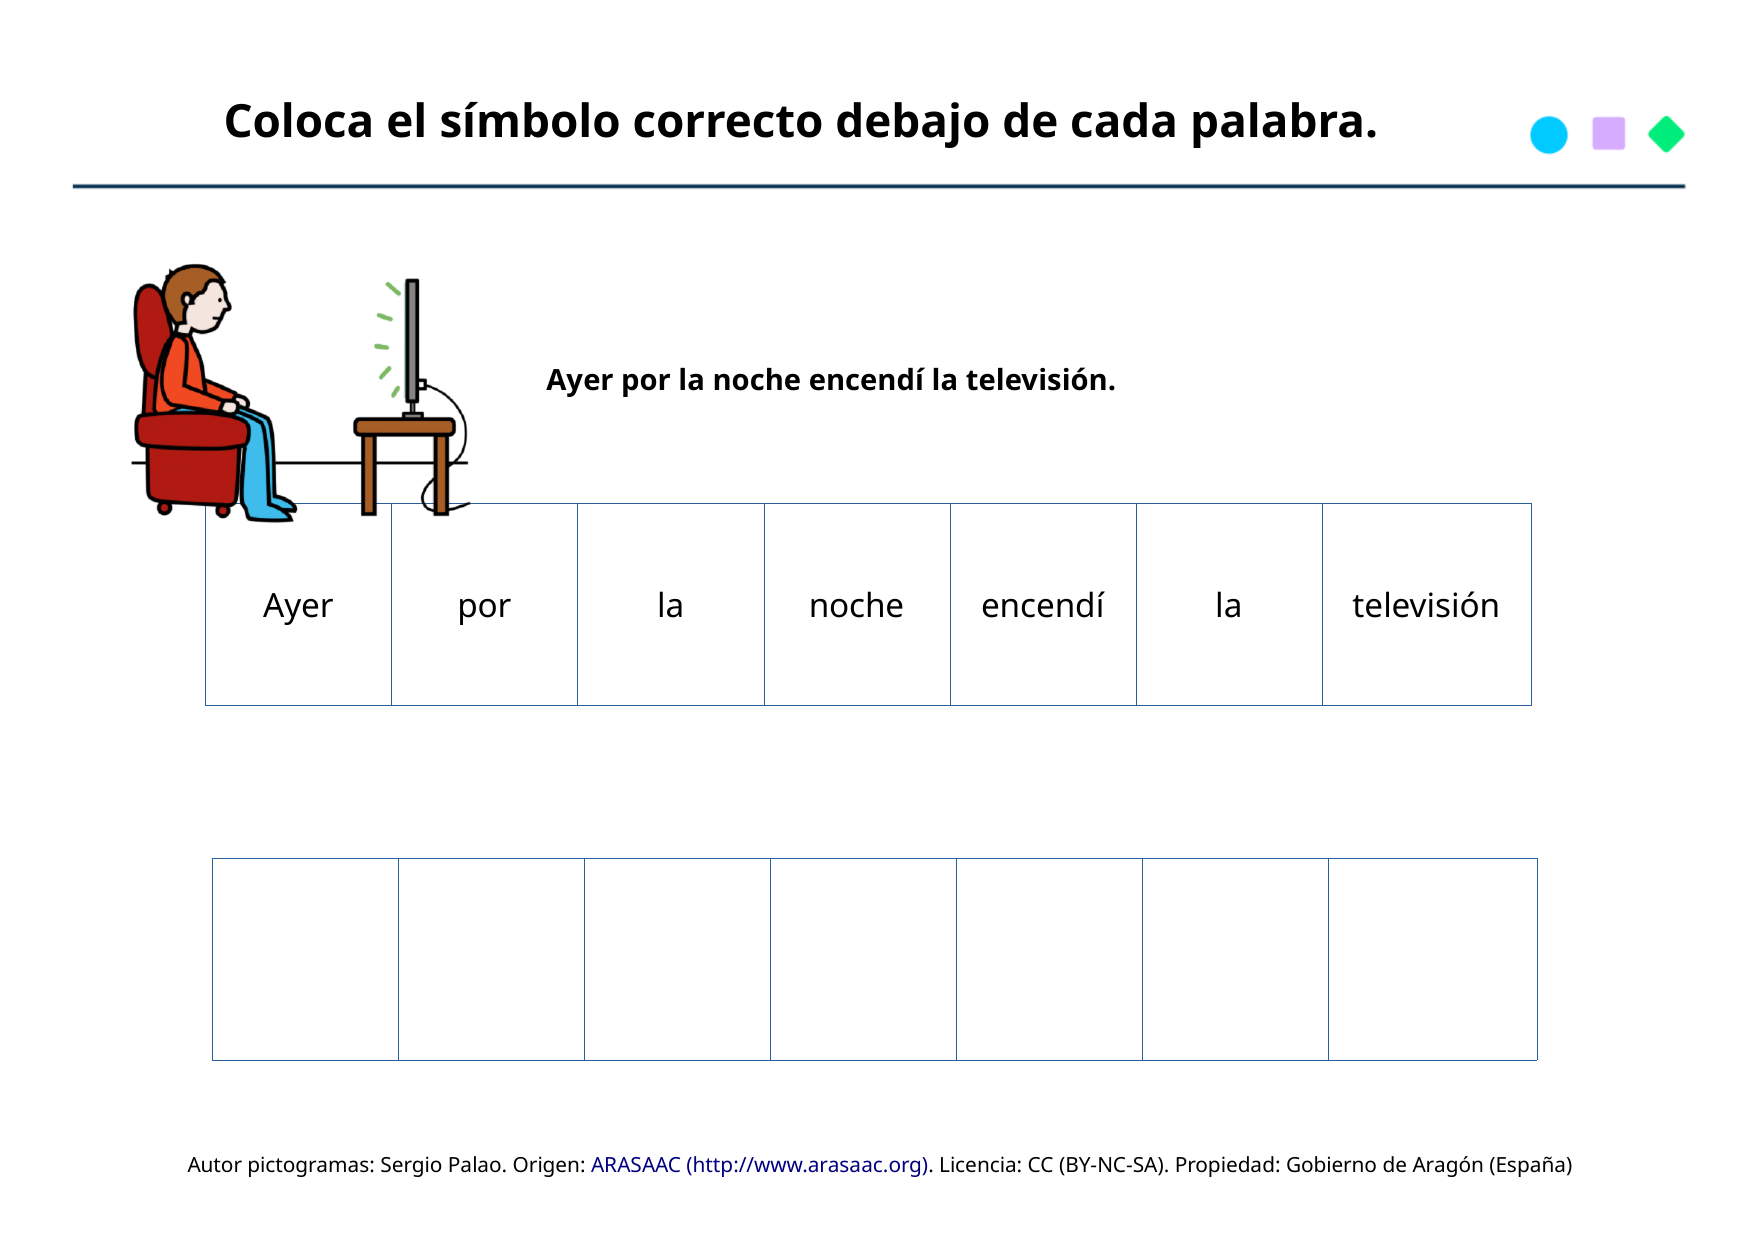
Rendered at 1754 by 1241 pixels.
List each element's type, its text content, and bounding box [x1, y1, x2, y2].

table_header [213, 859, 398, 1060]
table_header por [392, 504, 577, 705]
title Coloca el símbolo correcto debajo de cada palabra. [88, 45, 1514, 194]
picture [59, 88, 1695, 576]
table_header la [1137, 504, 1322, 705]
text_box Autor pictogramas: Sergio Palao. Origen: ARASAAC (http://www.arasaac.org). Licencia: CC (BY-NC-SA). Propiedad: Gobierno de Aragón (España) [53, 1127, 1707, 1202]
table_header [771, 859, 956, 1060]
table_header noche [765, 504, 950, 705]
text_box Ayer por la noche encendí la televisión. [531, 353, 1212, 405]
table_header la [578, 504, 764, 705]
table_header [1143, 859, 1328, 1060]
table_header [957, 859, 1142, 1060]
table_header Ayer [206, 576, 391, 705]
table_header [585, 859, 770, 1060]
table_header televisión [1323, 504, 1531, 705]
table_header encendí [951, 504, 1136, 705]
table_header [399, 859, 584, 1060]
table_header [1329, 859, 1537, 1060]
